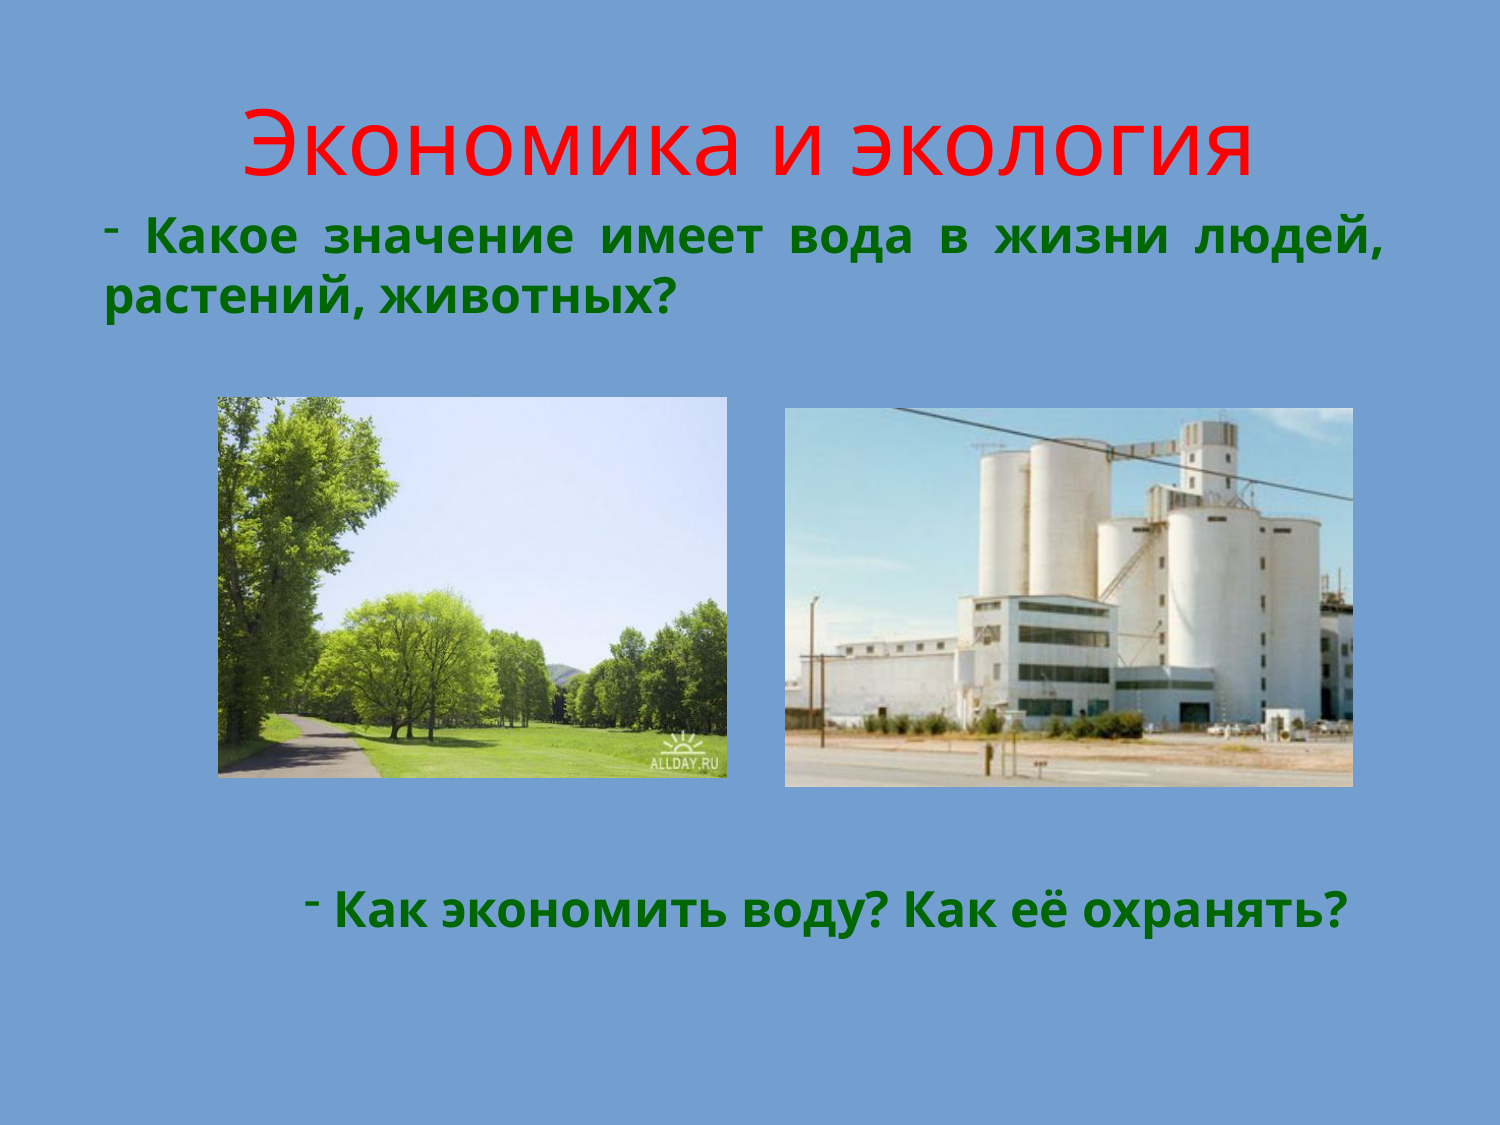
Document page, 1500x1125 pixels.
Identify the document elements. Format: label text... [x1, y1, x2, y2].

picture [785, 408, 1353, 787]
picture [218, 397, 727, 779]
text_box Какое значение имеет вода в жизни людей, растений, животных? [88, 196, 1400, 332]
title Экономика и экология [75, 45, 1425, 233]
text_box Как экономить воду? Как её охранять? [289, 869, 1435, 945]
